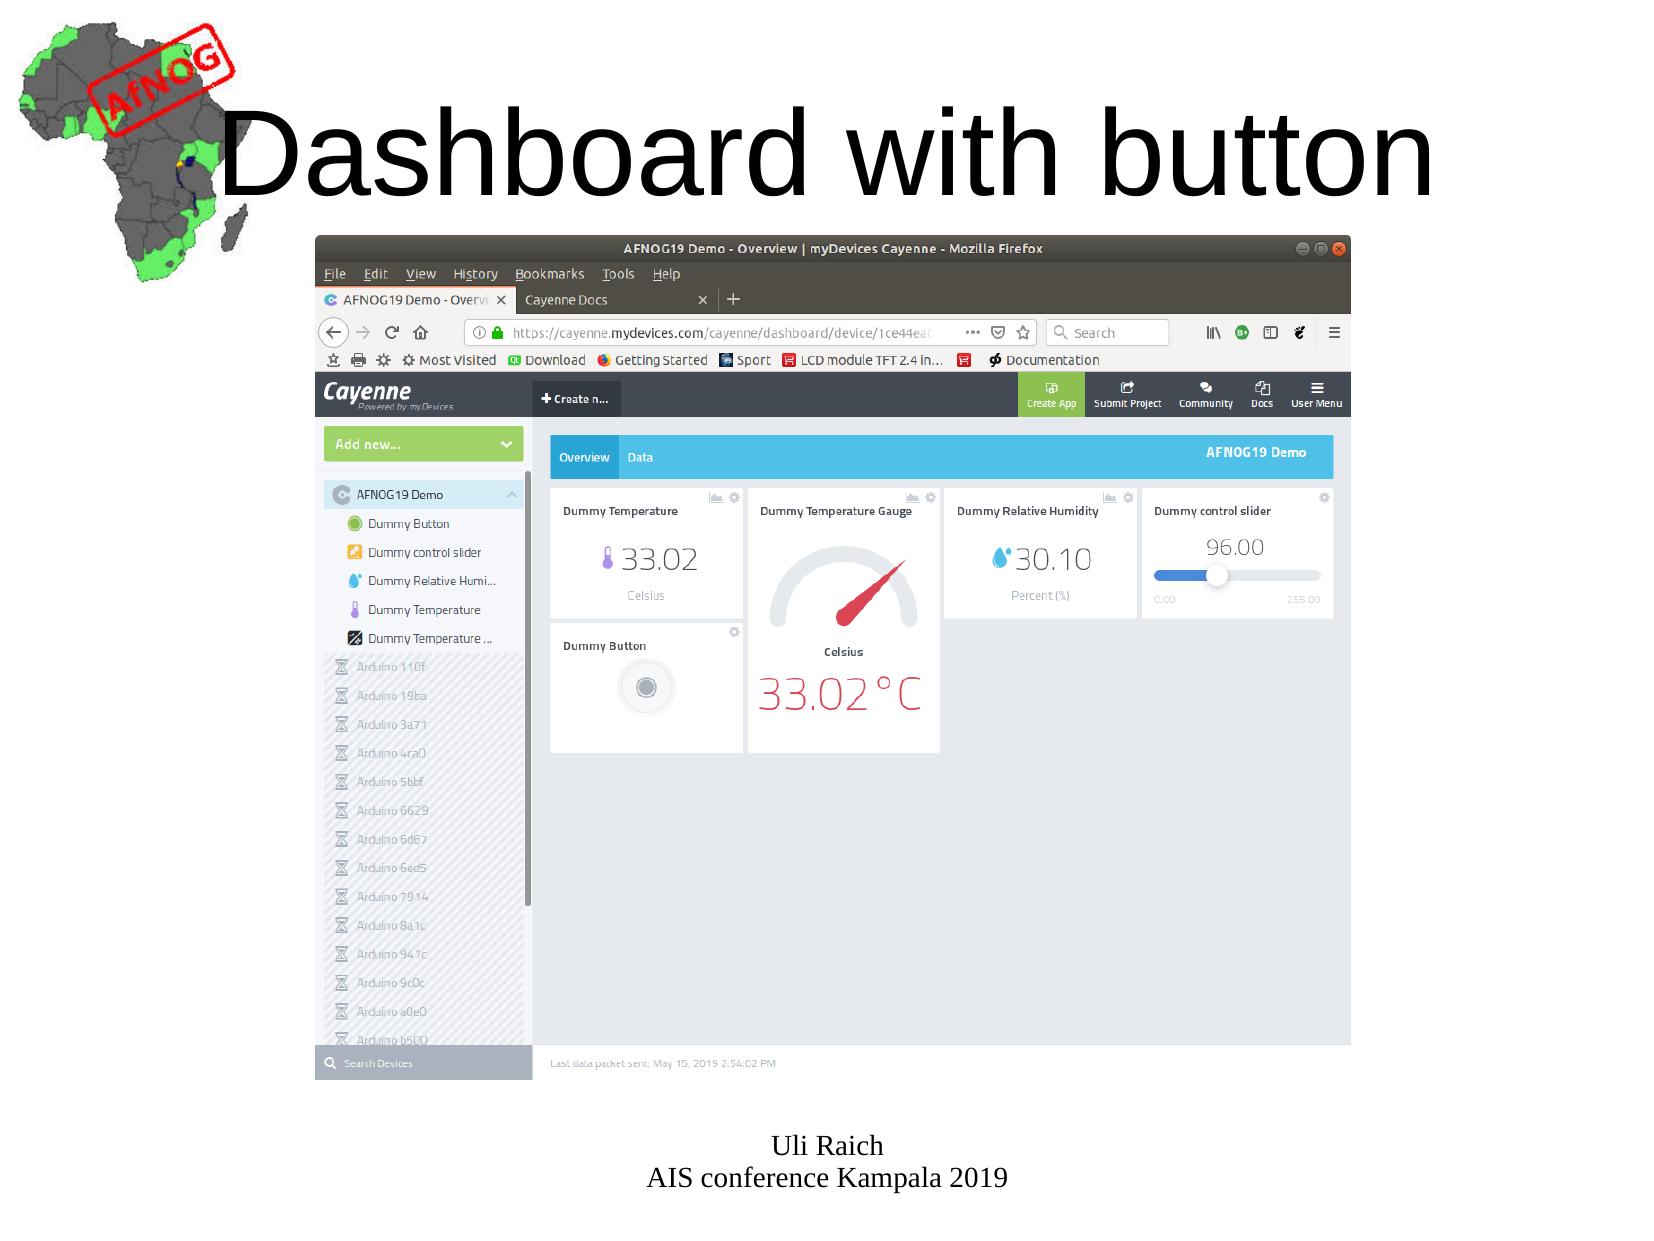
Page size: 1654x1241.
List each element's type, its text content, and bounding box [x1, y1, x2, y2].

title Dashboard with button [82, 49, 1571, 257]
picture [315, 235, 1351, 1081]
picture [9, 0, 259, 291]
